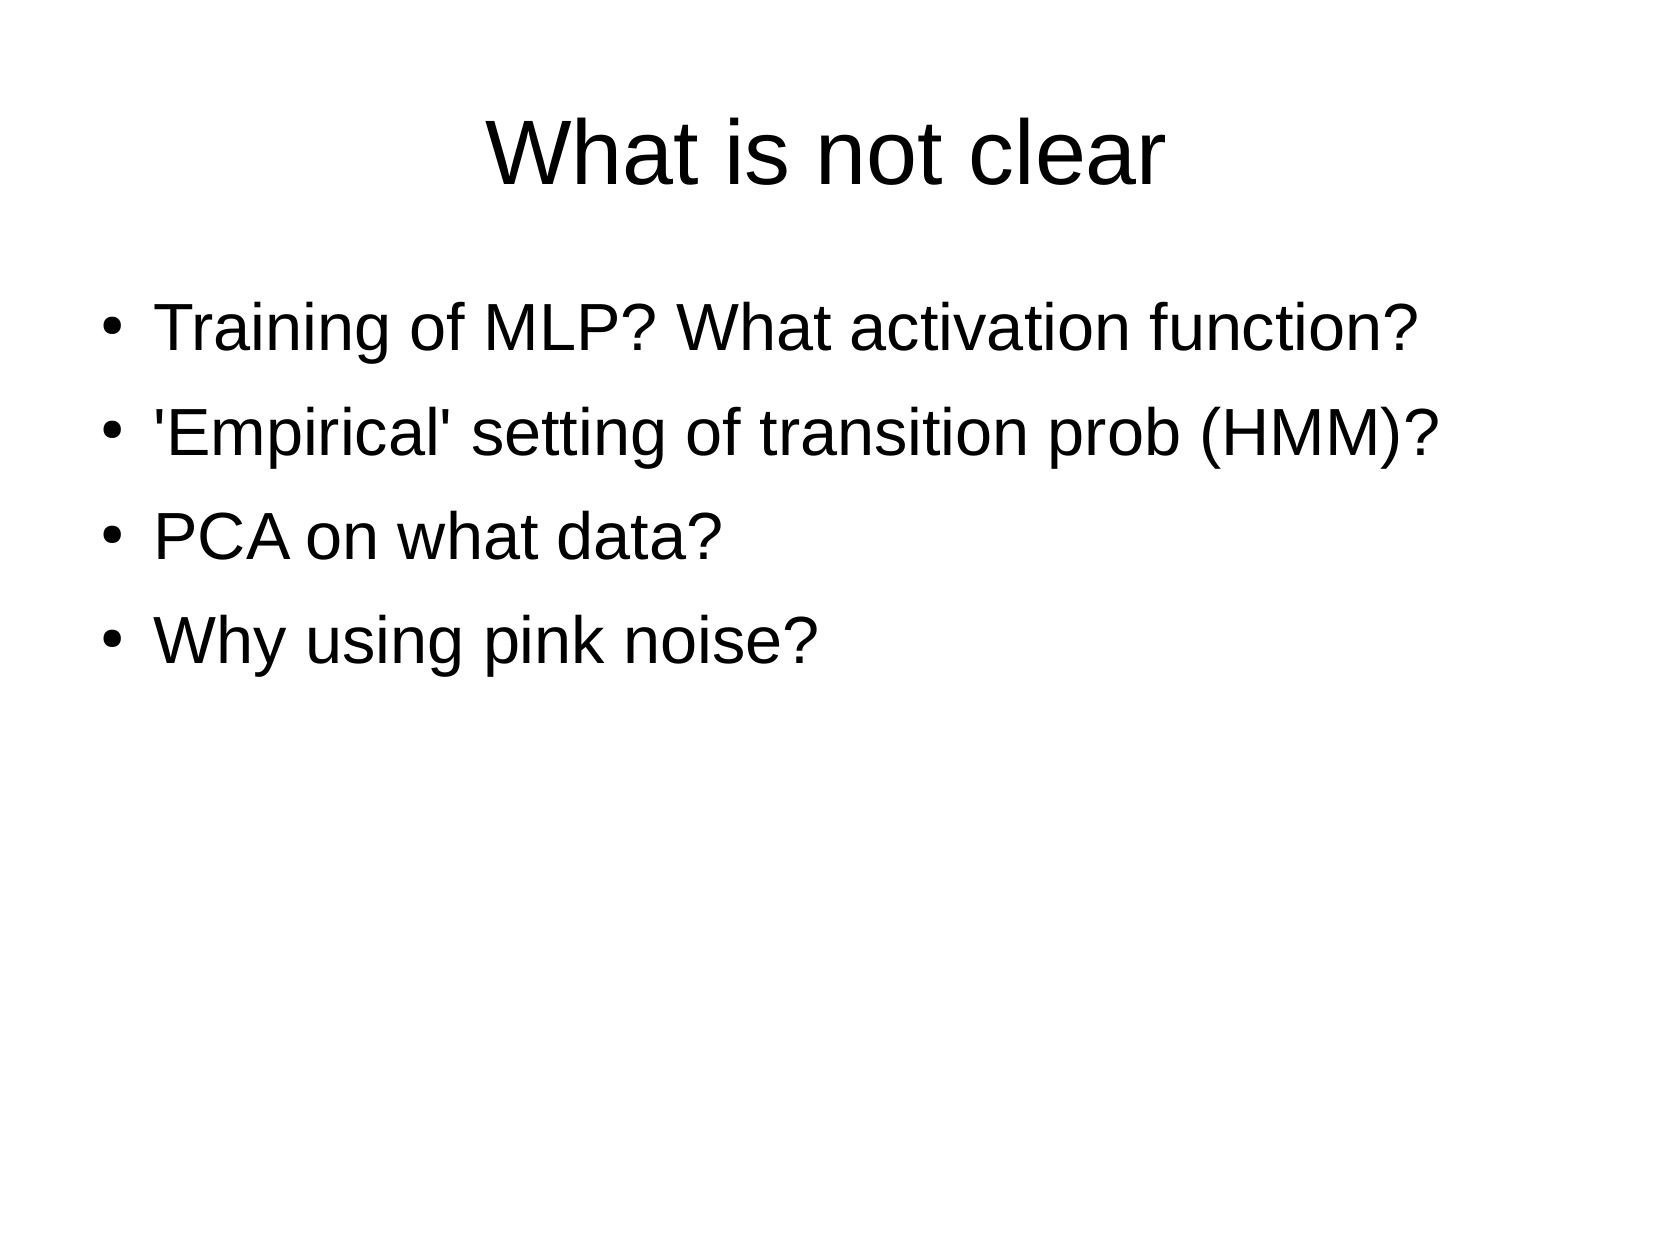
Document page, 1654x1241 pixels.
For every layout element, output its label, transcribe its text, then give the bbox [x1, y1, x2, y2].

title What is not clear [82, 49, 1571, 257]
list Training of MLP? What activation function? 'Empirical' setting of transition prob (HMM)? PCA on what data? Why using pink noise? [82, 290, 1571, 1109]
